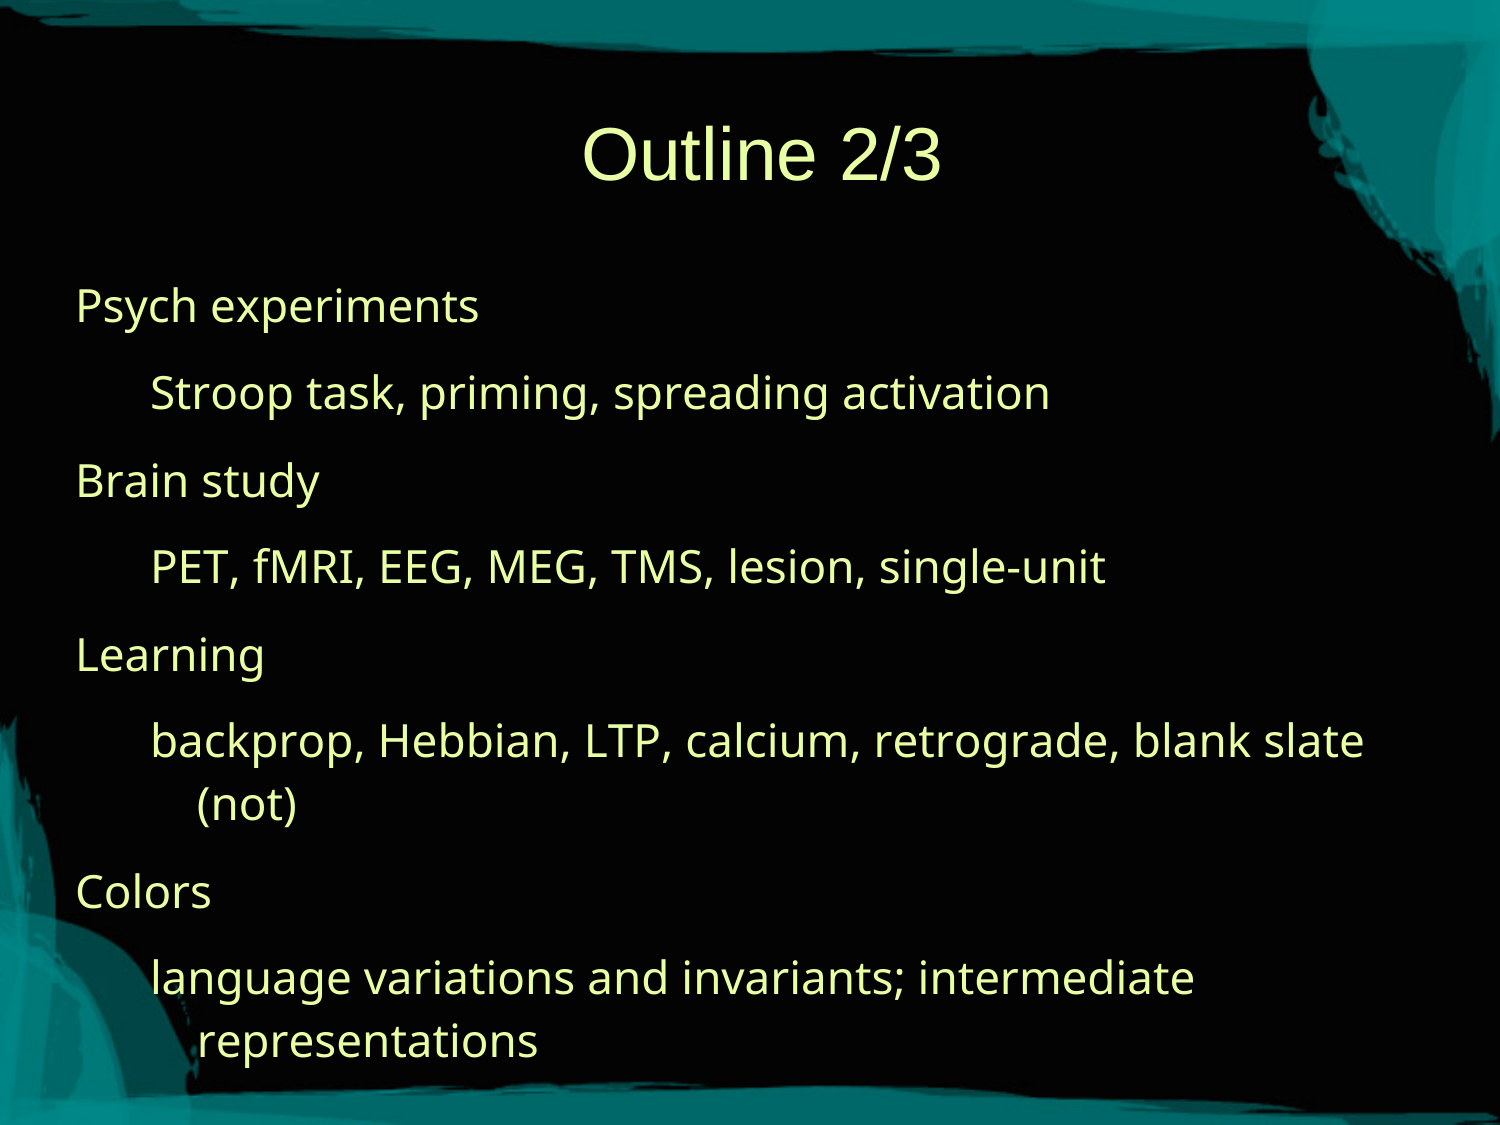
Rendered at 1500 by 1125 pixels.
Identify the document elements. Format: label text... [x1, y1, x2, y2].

title Outline 2/3 [262, 7, 1263, 273]
list Psych experiments Stroop task, priming, spreading activation Brain study PET, fMRI, EEG, MEG, TMS, lesion, single-unit Learning backprop, Hebbian, LTP, calcium, retrograde, blank slate (not) Colors language variations and invariants; intermediate representations [75, 273, 1425, 1125]
picture [0, 0, 1500, 1125]
